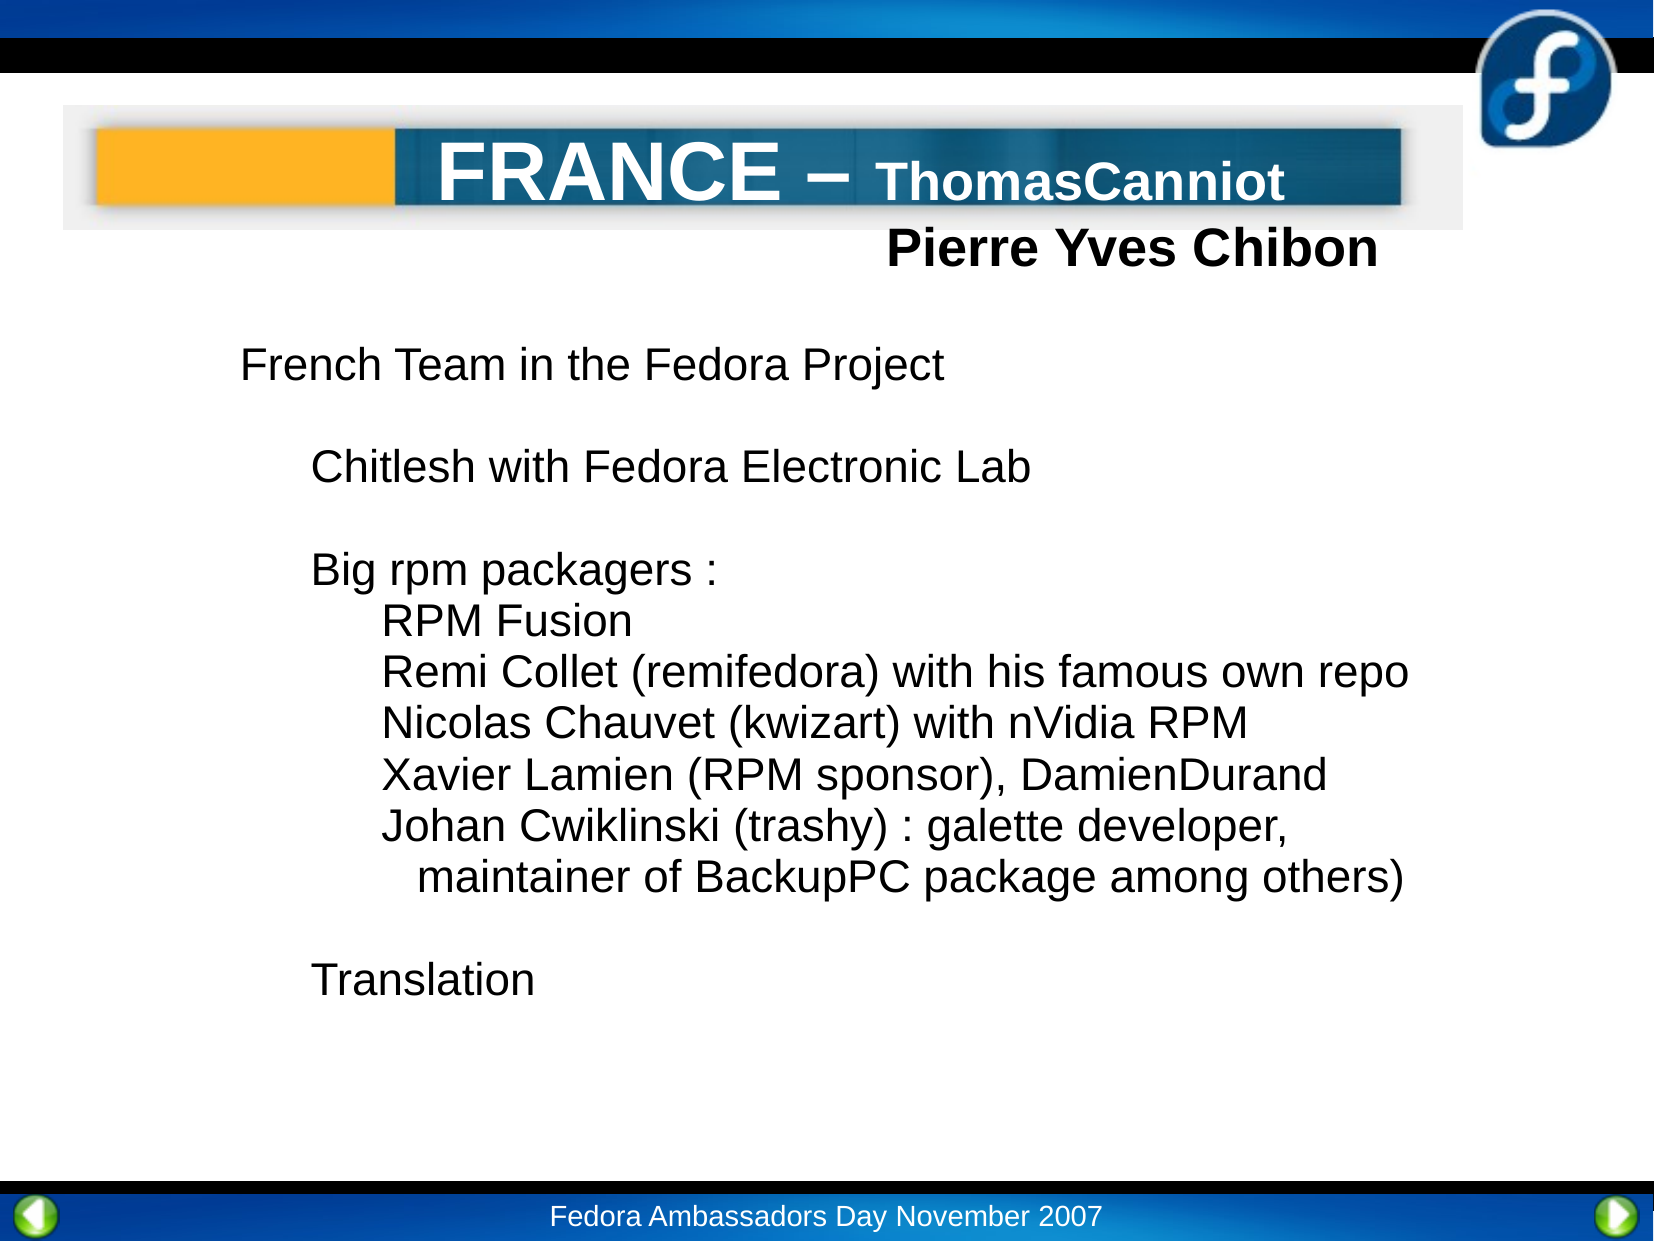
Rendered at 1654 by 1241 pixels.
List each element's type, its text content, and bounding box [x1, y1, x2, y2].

picture [0, 1194, 1654, 1241]
picture [0, 0, 1654, 251]
picture [1008, 1212, 1016, 1217]
text_box FRANCE – ThomasCanniot Pierre Yves Chibon [421, 117, 1394, 286]
picture [1074, 1208, 1082, 1223]
picture [1058, 1208, 1066, 1220]
text_box French Team in the Fedora Project Chitlesh with Fedora Electronic Lab Big rpm packagers : RPM Fusion Remi Collet (remifedora) with his famous own repo Nicolas Chauvet (kwizart) with nVidia RPM Xavier Lamien (RPM sponsor), DamienDurand Johan Cwiklinski (trashy) : galette developer, maintainer of BackupPC package among others) Translation [225, 331, 1463, 1013]
